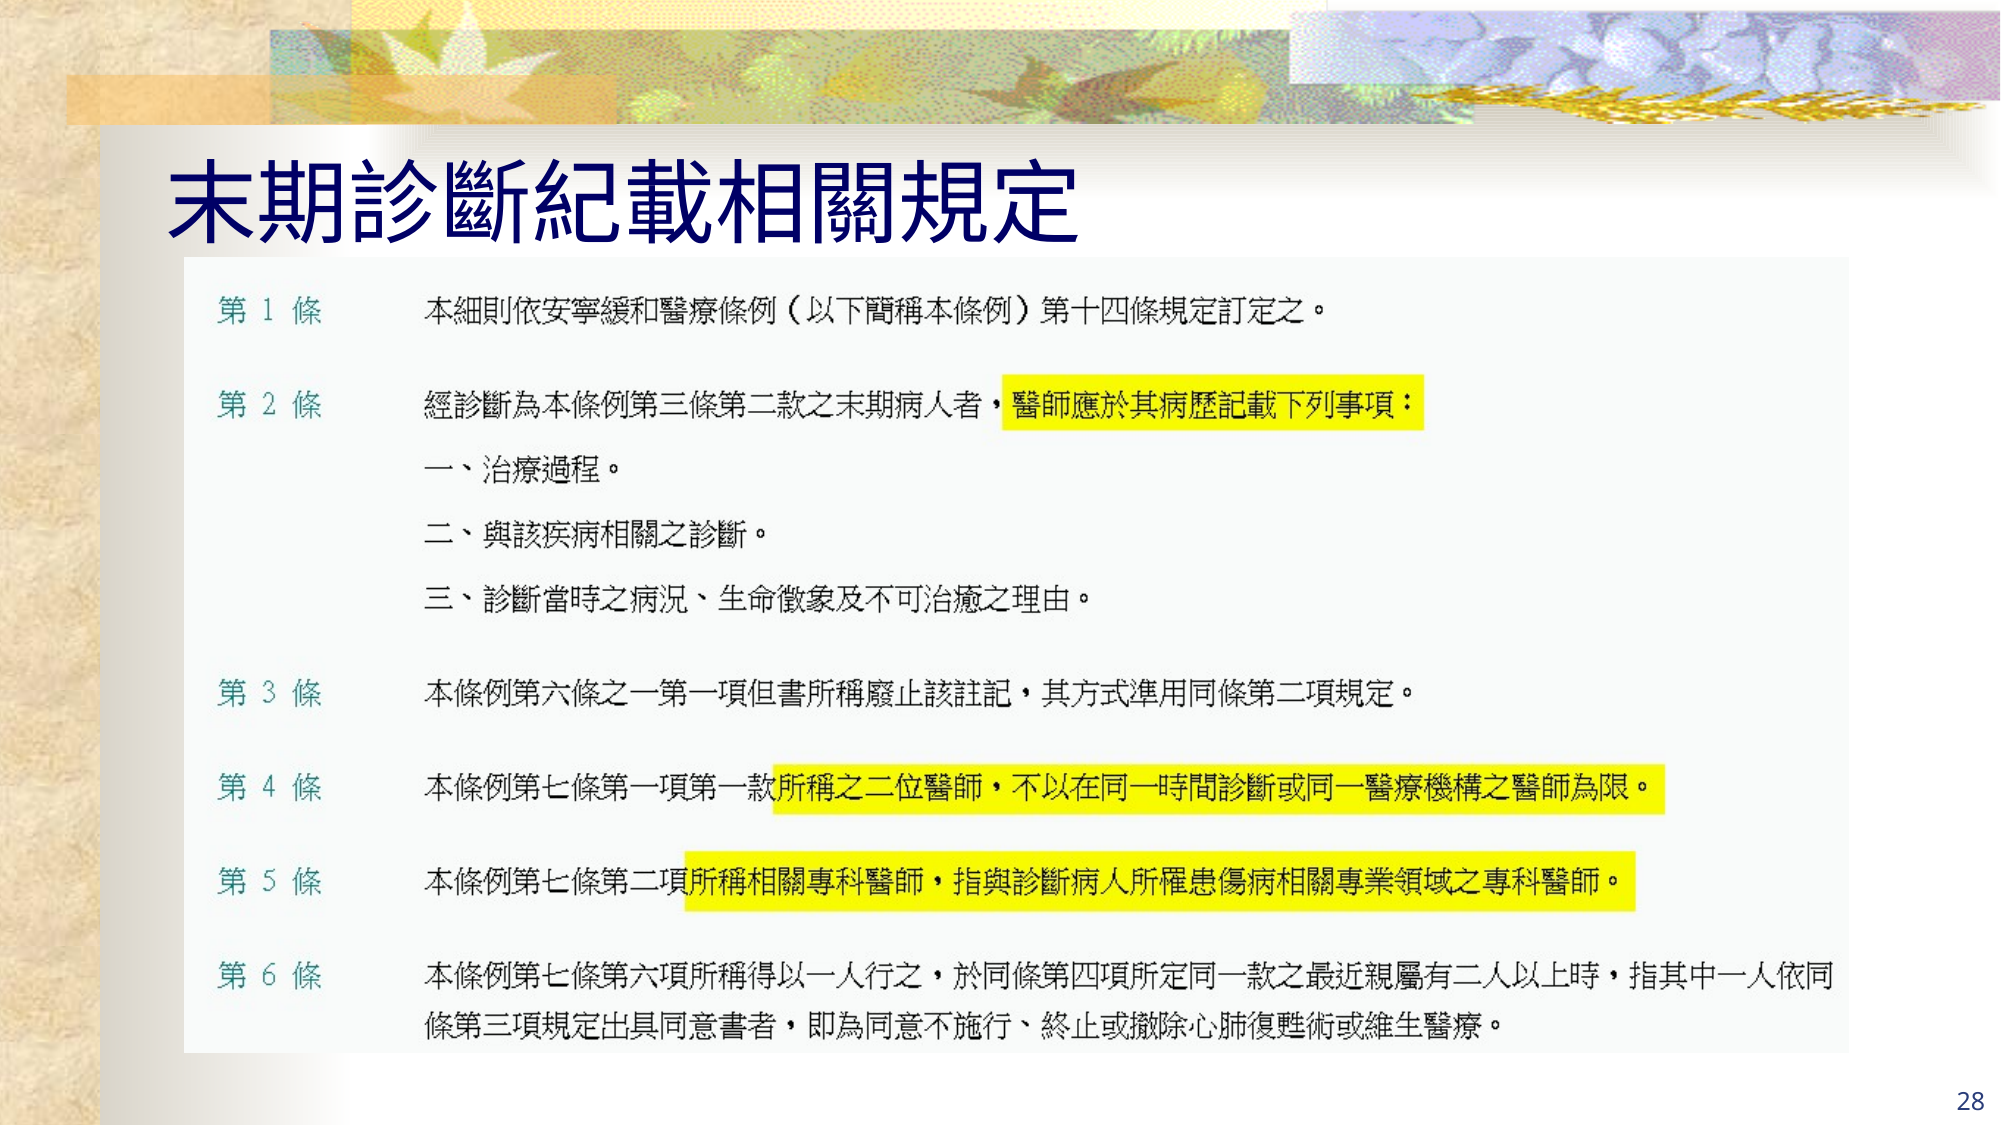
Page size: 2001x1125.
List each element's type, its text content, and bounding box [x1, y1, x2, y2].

picture [184, 257, 1849, 1053]
title 末期診斷紀載相關規定 [150, 137, 1934, 232]
text_box <編號> [1799, 1052, 2001, 1125]
picture [0, 0, 2001, 1125]
